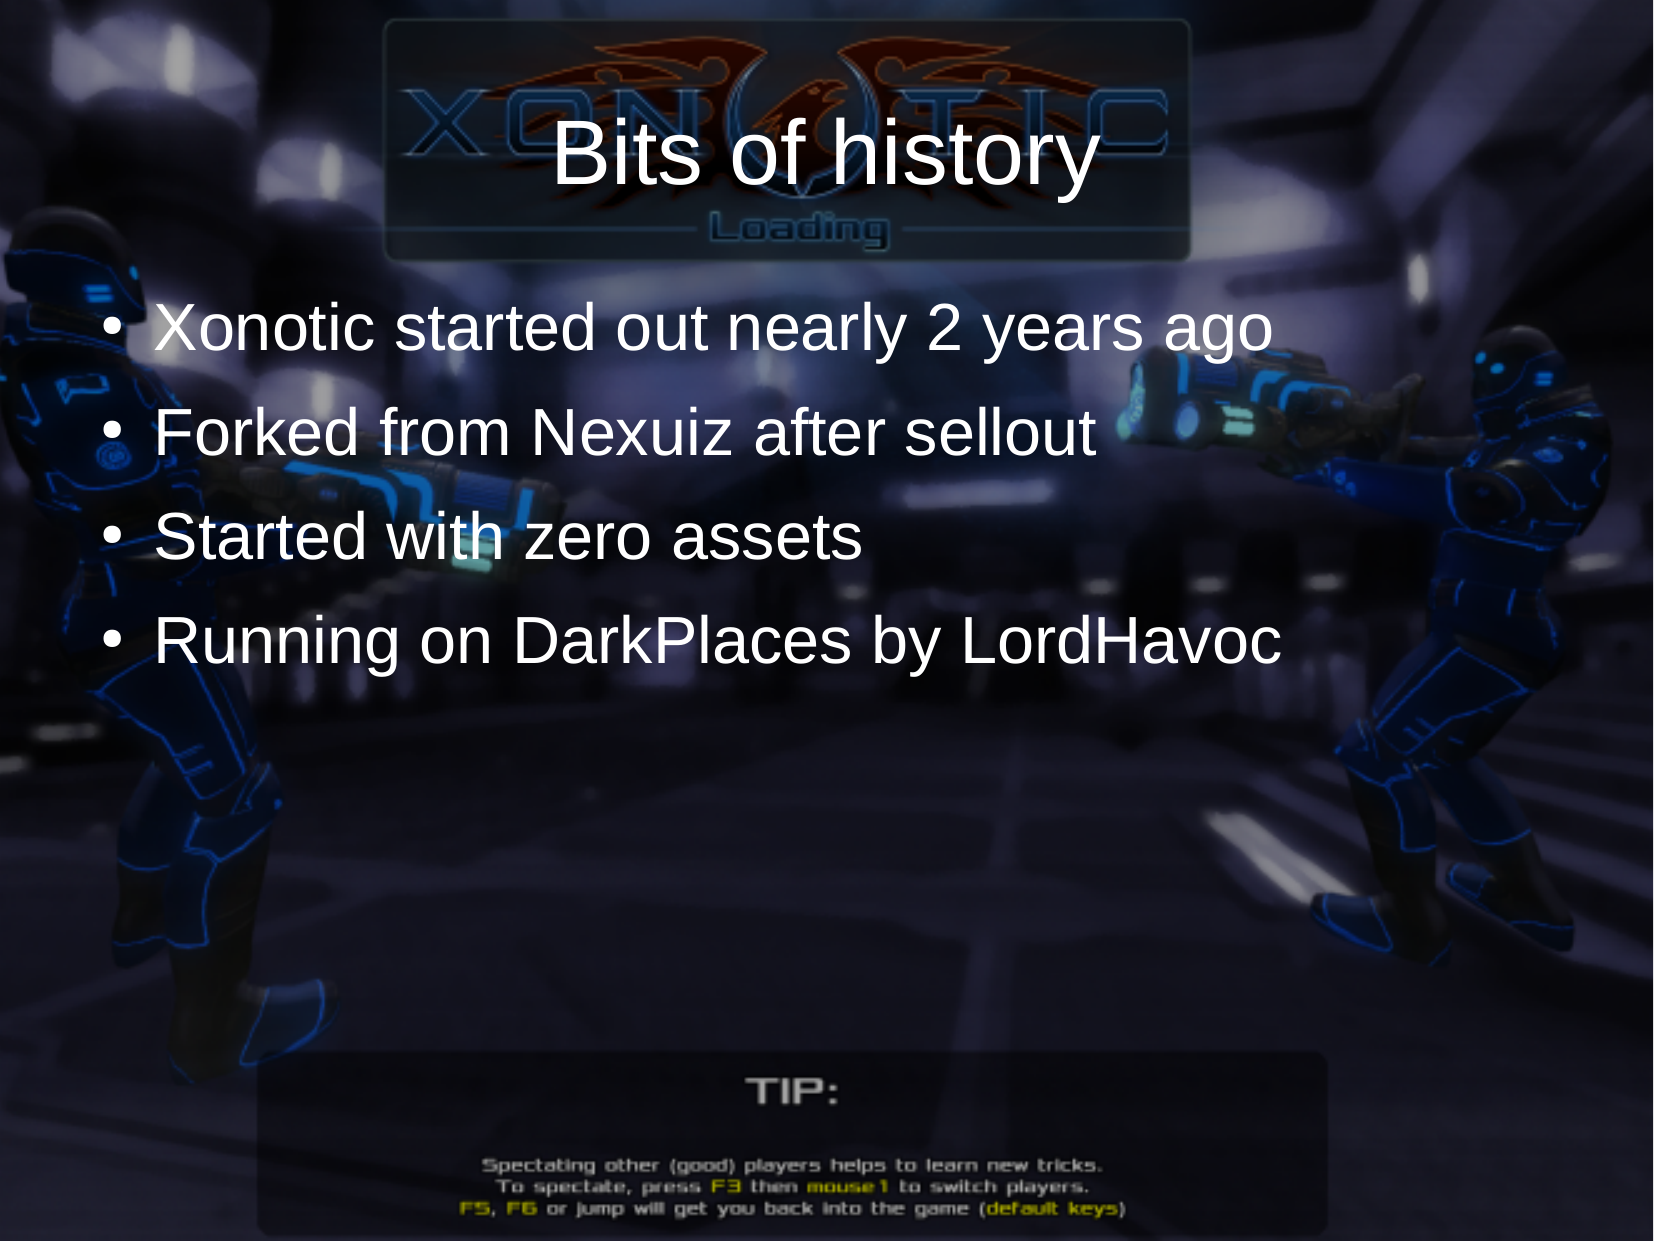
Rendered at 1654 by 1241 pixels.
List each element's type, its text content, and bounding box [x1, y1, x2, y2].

picture [0, 0, 1654, 1241]
list Xonotic started out nearly 2 years ago Forked from Nexuiz after sellout Started with zero assets Running on DarkPlaces by LordHavoc [82, 290, 1571, 1109]
title Bits of history [82, 49, 1571, 257]
